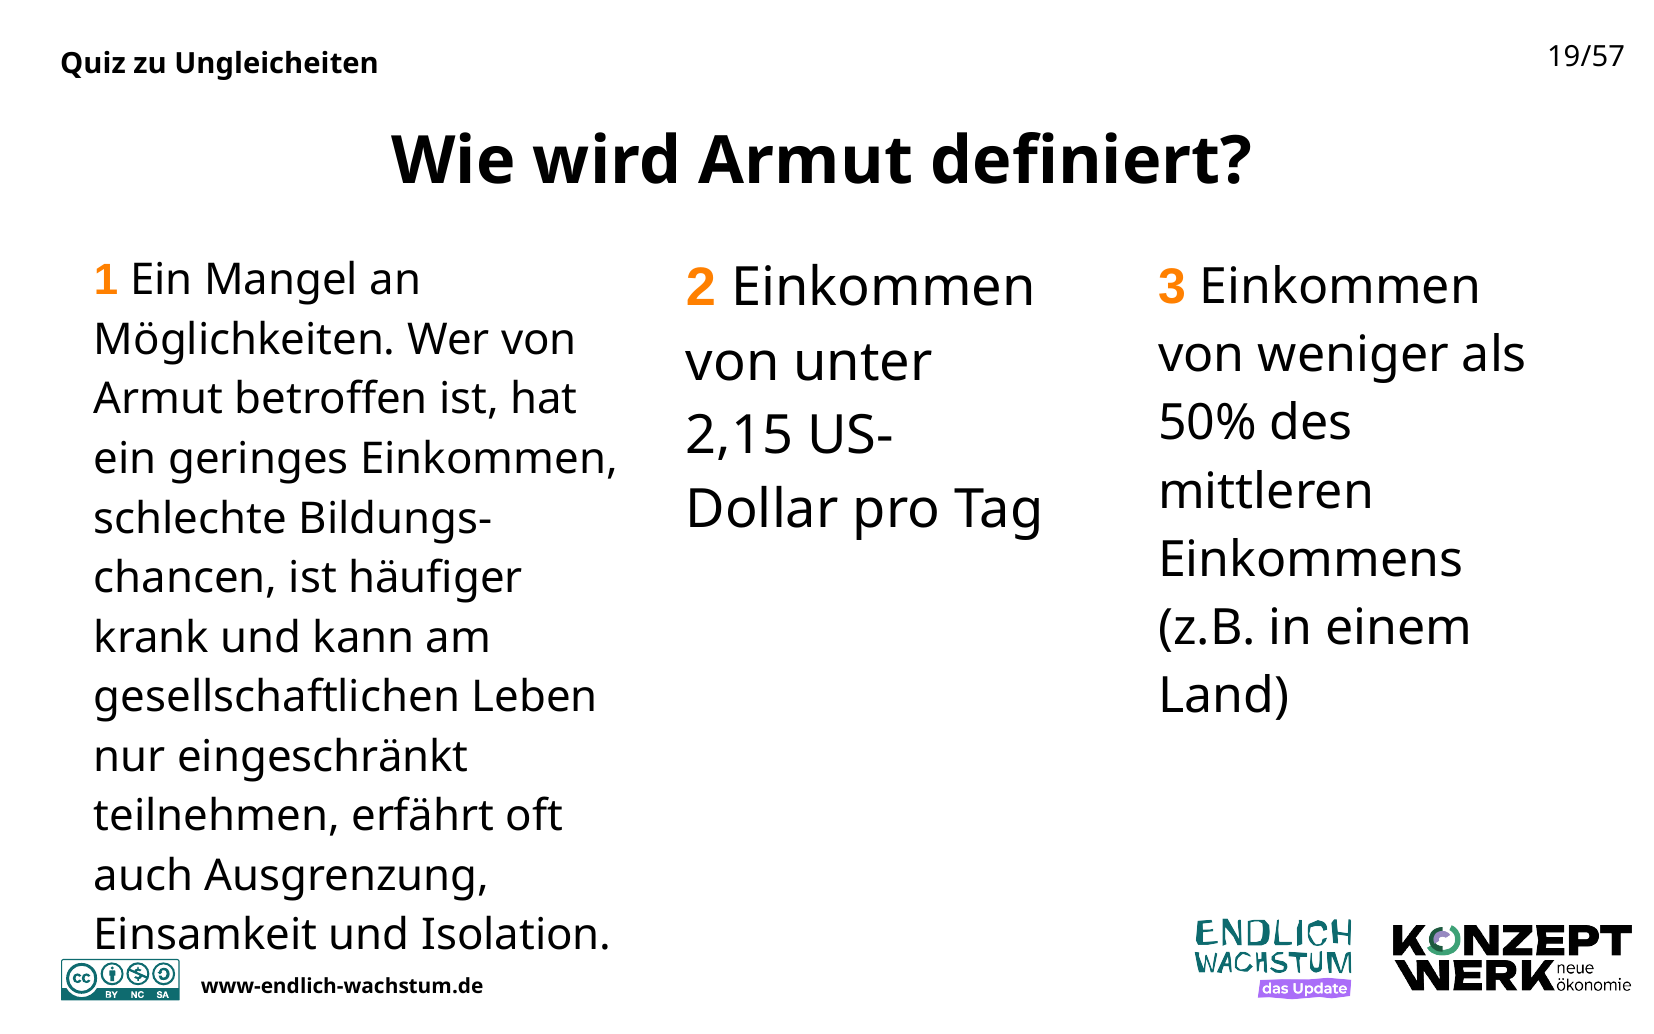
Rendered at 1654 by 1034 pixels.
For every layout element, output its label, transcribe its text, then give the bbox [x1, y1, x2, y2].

text_box 2 Einkommen von unter 2,15 US-Dollar pro Tag [641, 240, 1061, 547]
picture [1176, 900, 1374, 1011]
picture [1387, 917, 1636, 997]
title Wie wird Armut definiert? [55, 112, 1589, 225]
text_box 3 Einkommen von weniger als 50% des mittleren Einkommens (z.B. in einem Land) [1072, 242, 1569, 798]
text_box 1 Ein Mangel an Möglichkeiten. Wer von Armut betroffen ist, hat ein geringes Einkommen, schlechte Bildungs-chancen, ist häufiger krank und kann am gesellschaftlichen Leben nur eingeschränkt teilnehmen, erfährt oft auch Ausgrenzung, Einsamkeit und Isolation. [8, 240, 641, 958]
